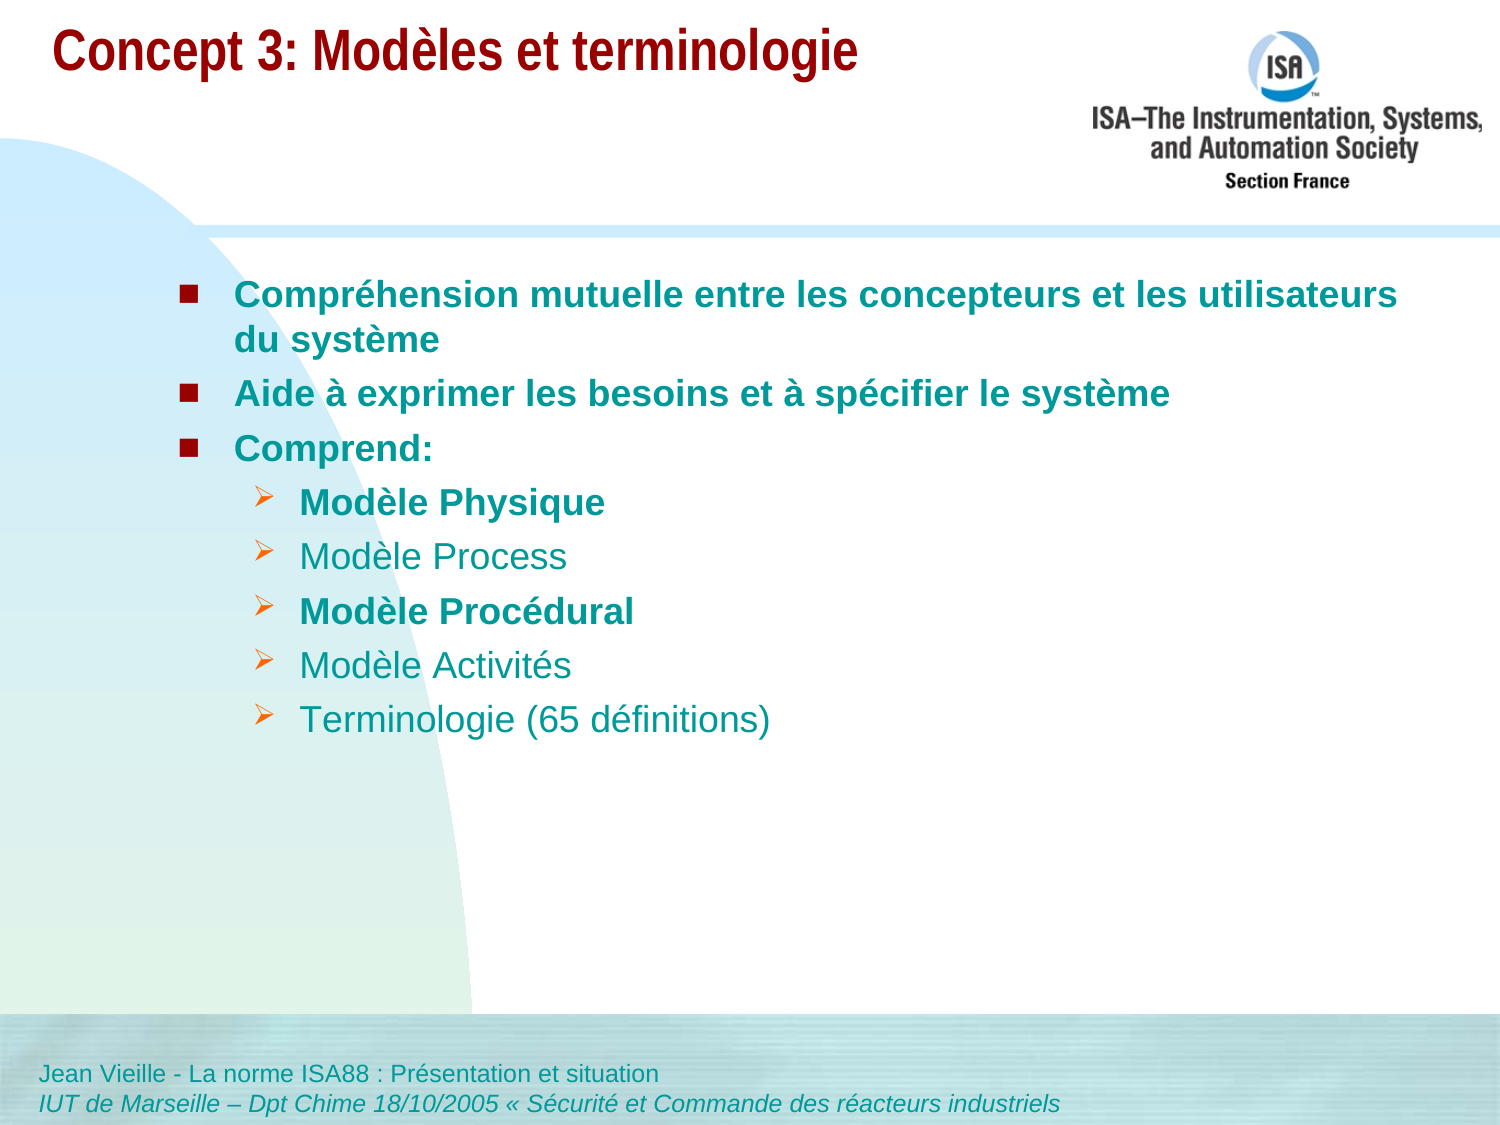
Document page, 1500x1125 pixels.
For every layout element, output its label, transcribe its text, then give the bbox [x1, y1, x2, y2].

list Compréhension mutuelle entre les concepteurs et les utilisateurs du système Aide à exprimer les besoins et à spécifier le système Comprend: Modèle Physique Modèle Process Modèle Procédural Modèle Activités Terminologie (65 définitions) [162, 262, 1453, 1000]
title Concept 3: Modèles et terminologie [37, 12, 1088, 201]
picture [0, 1014, 1500, 1125]
picture [1092, 31, 1483, 194]
